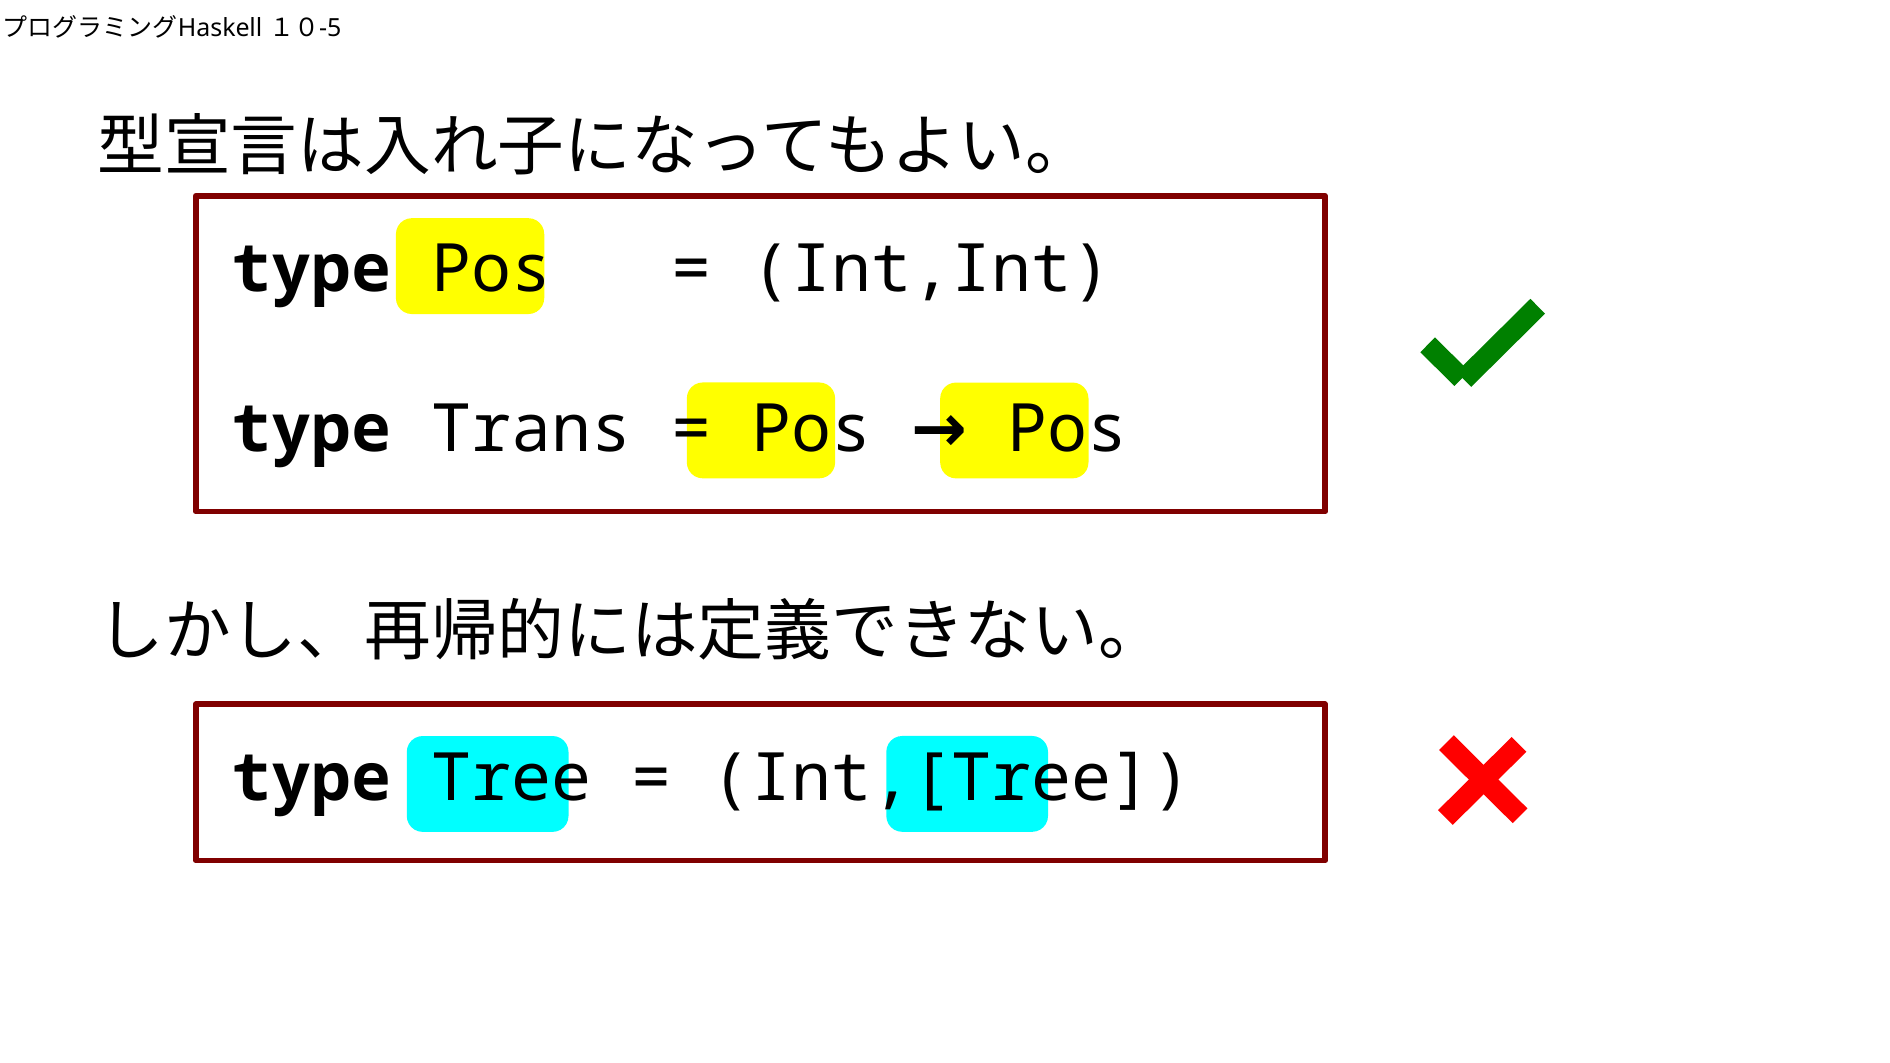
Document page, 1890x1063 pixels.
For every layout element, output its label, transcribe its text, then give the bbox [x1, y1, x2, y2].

list しかし、再帰的には定義できない。 [94, 574, 1796, 649]
text_box type Pos = (Int,Int) type Trans = Pos → Pos [195, 195, 1326, 512]
text_box type Tree = (Int,[Tree]) [195, 704, 1326, 861]
list 型宣言は入れ子になってもよい。 [94, 89, 1796, 164]
